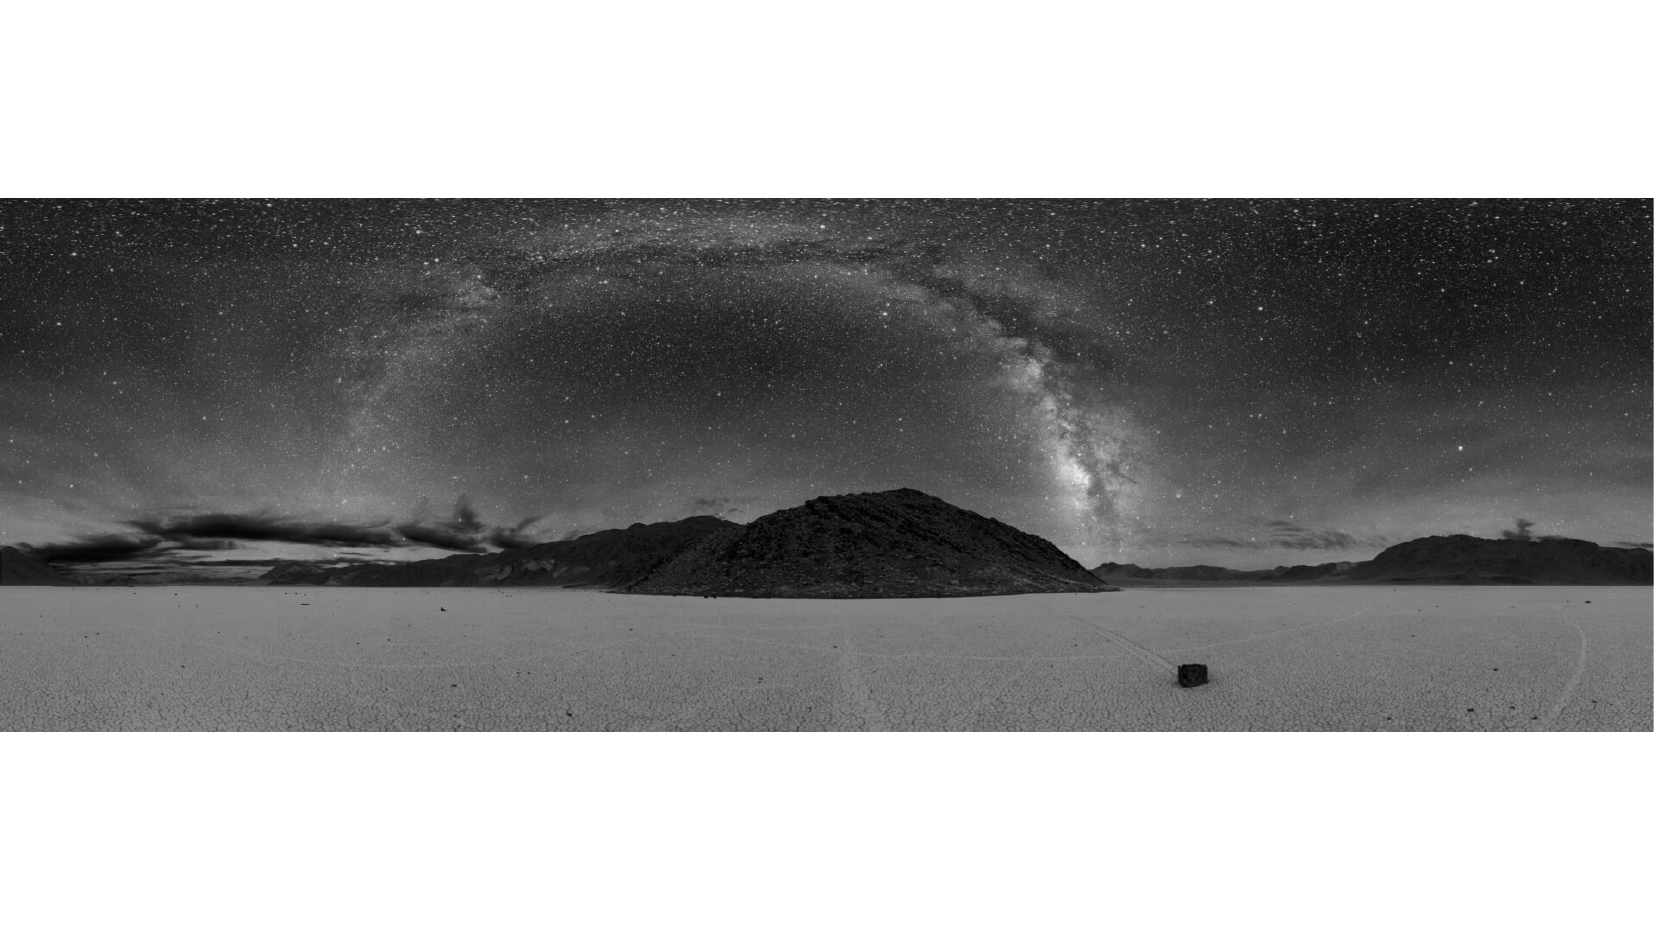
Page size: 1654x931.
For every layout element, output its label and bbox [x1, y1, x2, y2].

picture [0, 198, 1654, 732]
